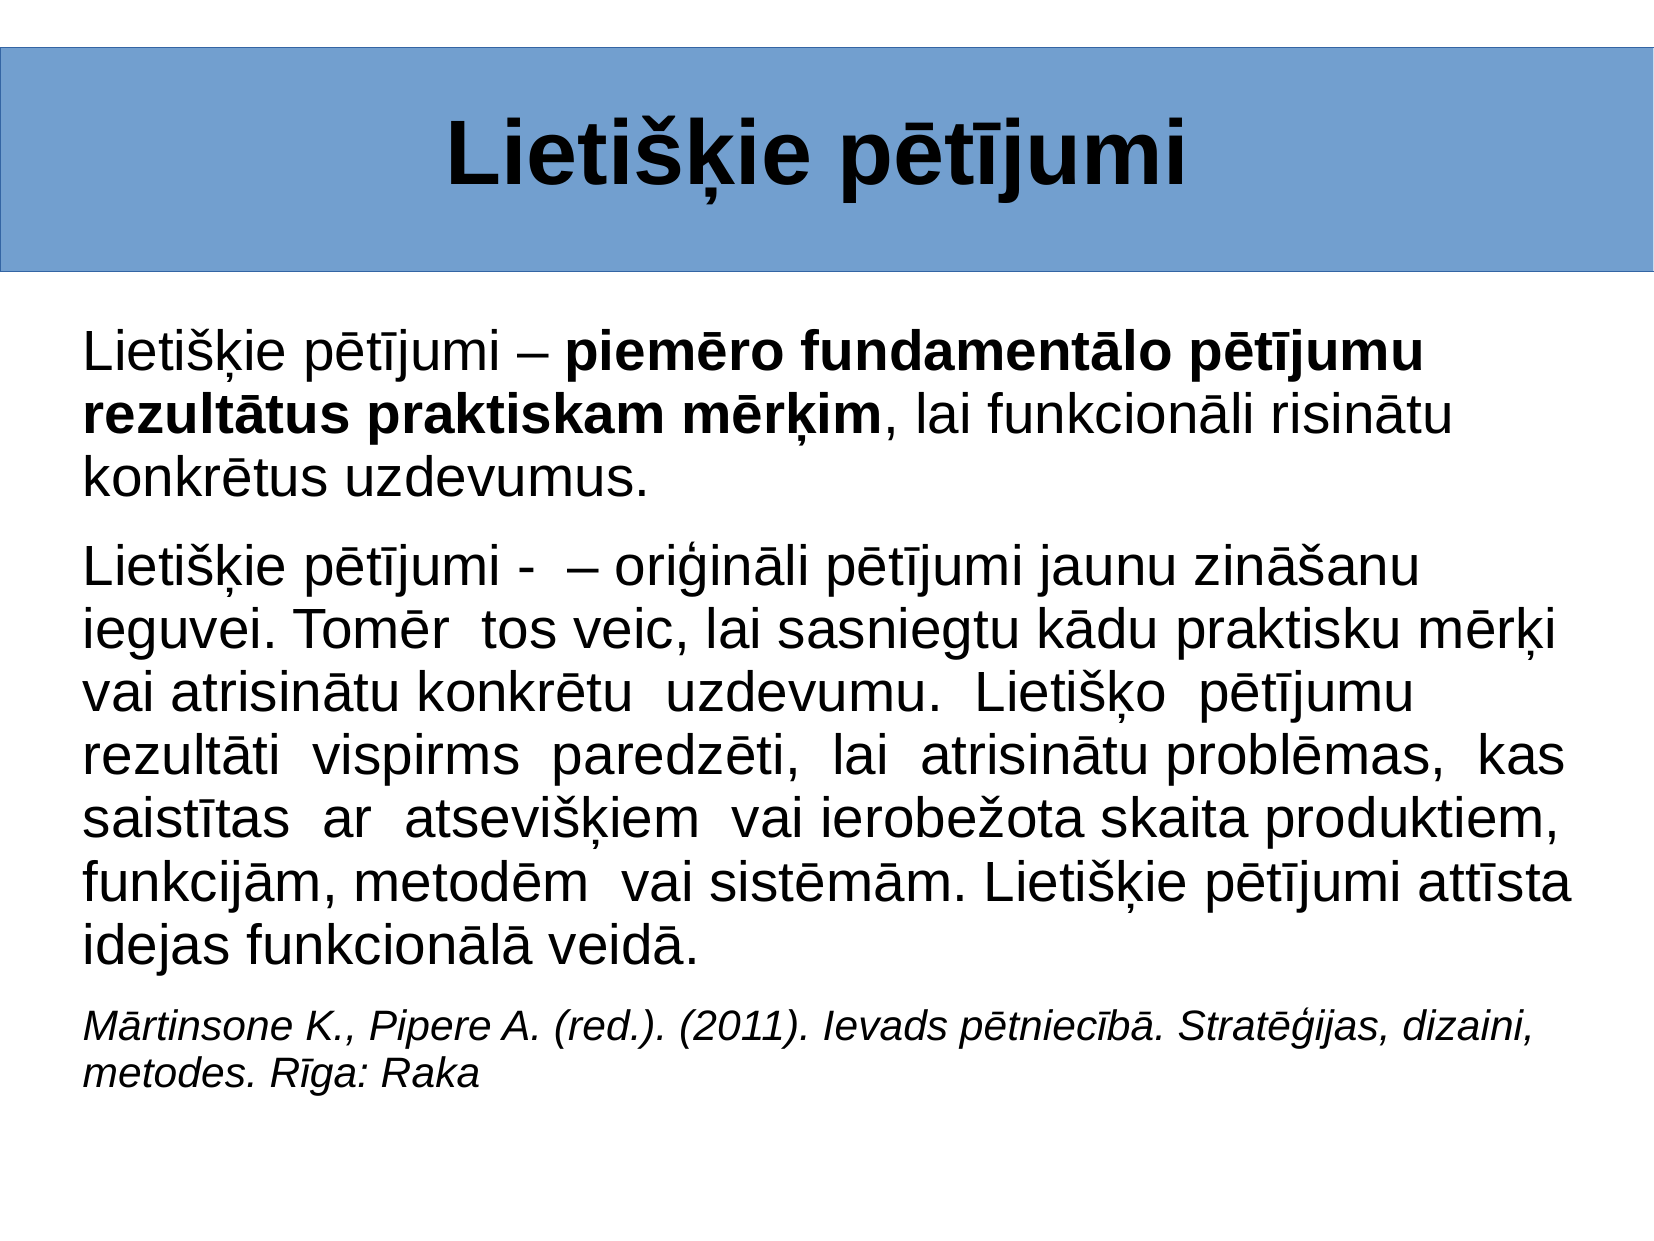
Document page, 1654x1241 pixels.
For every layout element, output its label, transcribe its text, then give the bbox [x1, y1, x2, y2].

title Lietišķie pētījumi [82, 49, 1571, 257]
text_box [0, 47, 1654, 272]
list Lietišķie pētījumi – piemēro fundamentālo pētījumu rezultātus praktiskam mērķim, lai funkcionāli risinātu konkrētus uzdevumus. Lietišķie pētījumi - – oriģināli pētījumi jaunu zināšanu ieguvei. Tomēr tos veic, lai sasniegtu kādu praktisku mērķi vai atrisinātu konkrētu uzdevumu. Lietišķo pētījumu rezultāti vispirms paredzēti, lai atrisinātu problēmas, kas saistītas ar atsevišķiem vai ierobežota skaita produktiem, funkcijām, metodēm vai sistēmām. Lietišķie pētījumi attīsta idejas funkcionālā veidā. Mārtinsone K., Pipere A. (red.). (2011). Ievads pētniecībā. Stratēģijas, dizaini, metodes. Rīga: Raka [82, 318, 1619, 1099]
